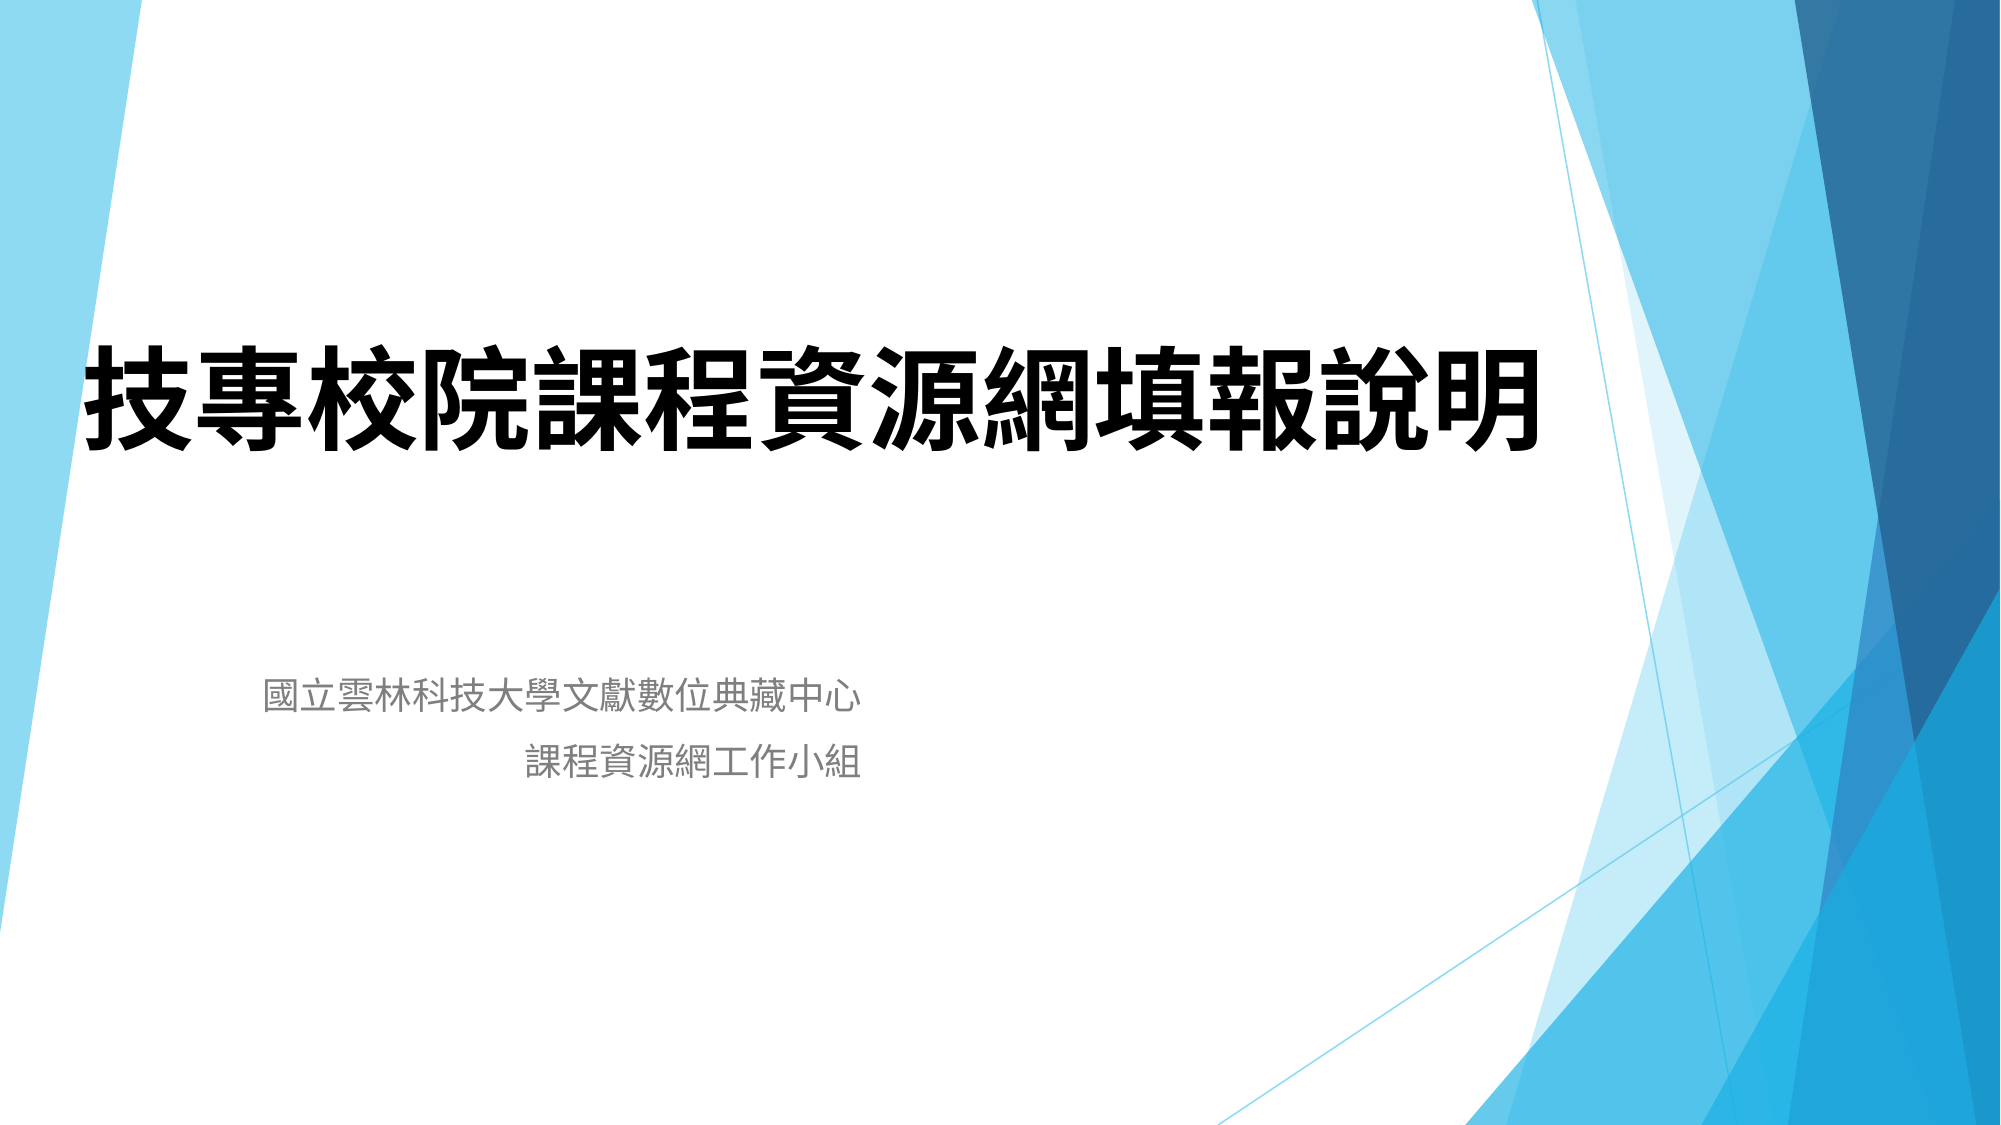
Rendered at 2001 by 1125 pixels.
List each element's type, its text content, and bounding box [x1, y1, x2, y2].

subtitle 國立雲林科技大學文獻數位典藏中心 課程資源網工作小組 [247, 664, 1522, 845]
title 技專校院課程資源網填報說明 [66, 201, 1586, 472]
